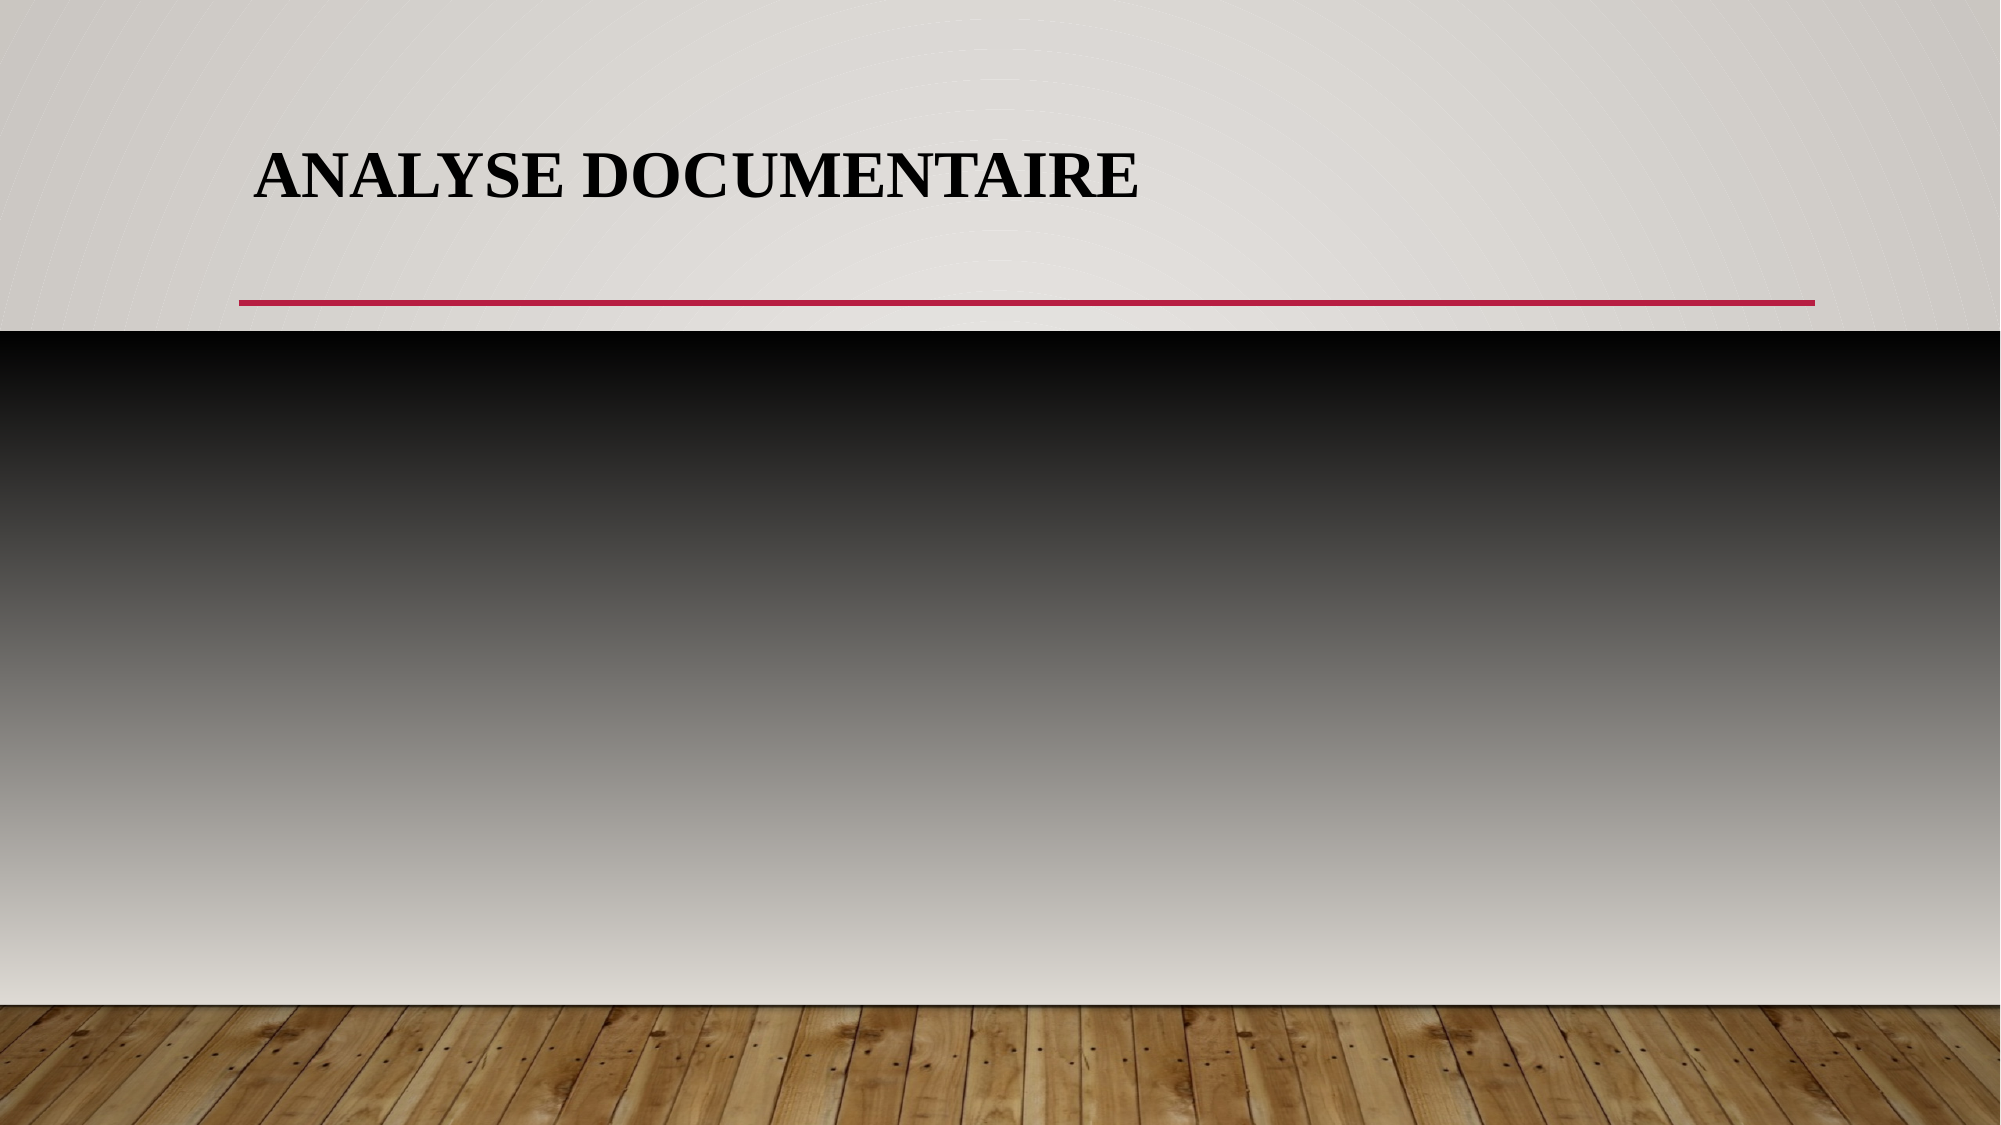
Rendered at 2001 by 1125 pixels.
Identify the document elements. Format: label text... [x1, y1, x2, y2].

title Analyse documentaire [238, 131, 1814, 305]
